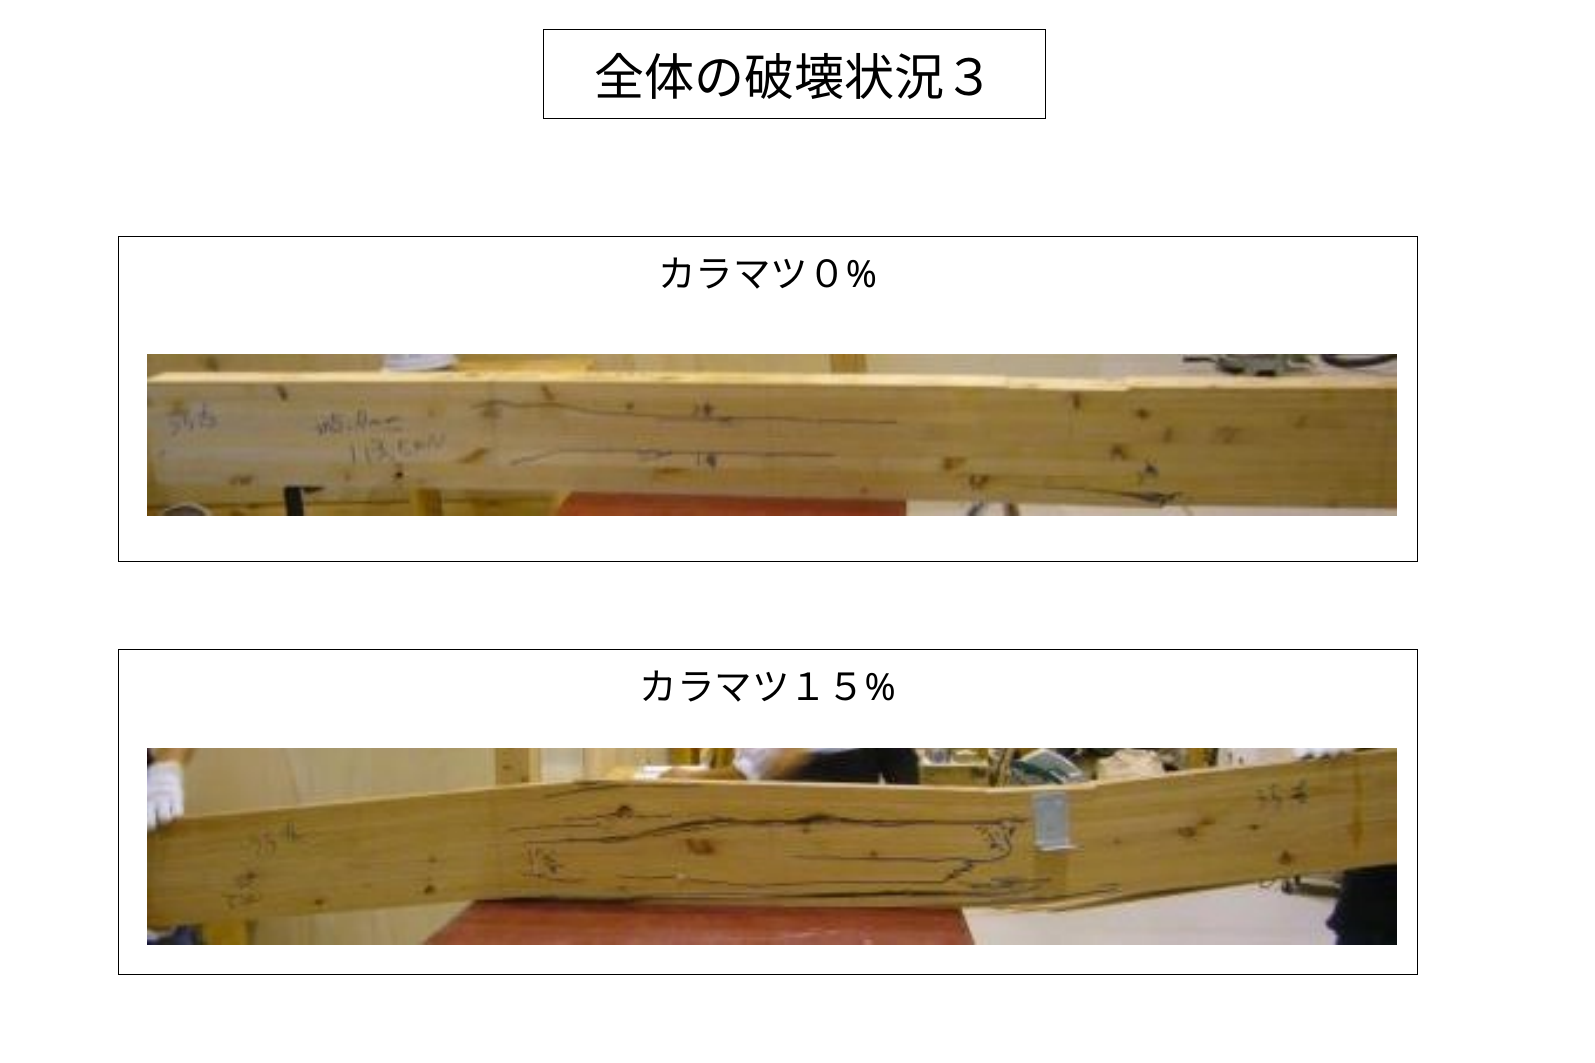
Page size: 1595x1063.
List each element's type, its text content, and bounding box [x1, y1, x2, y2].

text_box カラマツ１５% [118, 649, 1418, 975]
text_box 全体の破壊状況３ [543, 29, 1046, 119]
text_box カラマツ０% [118, 236, 1418, 562]
